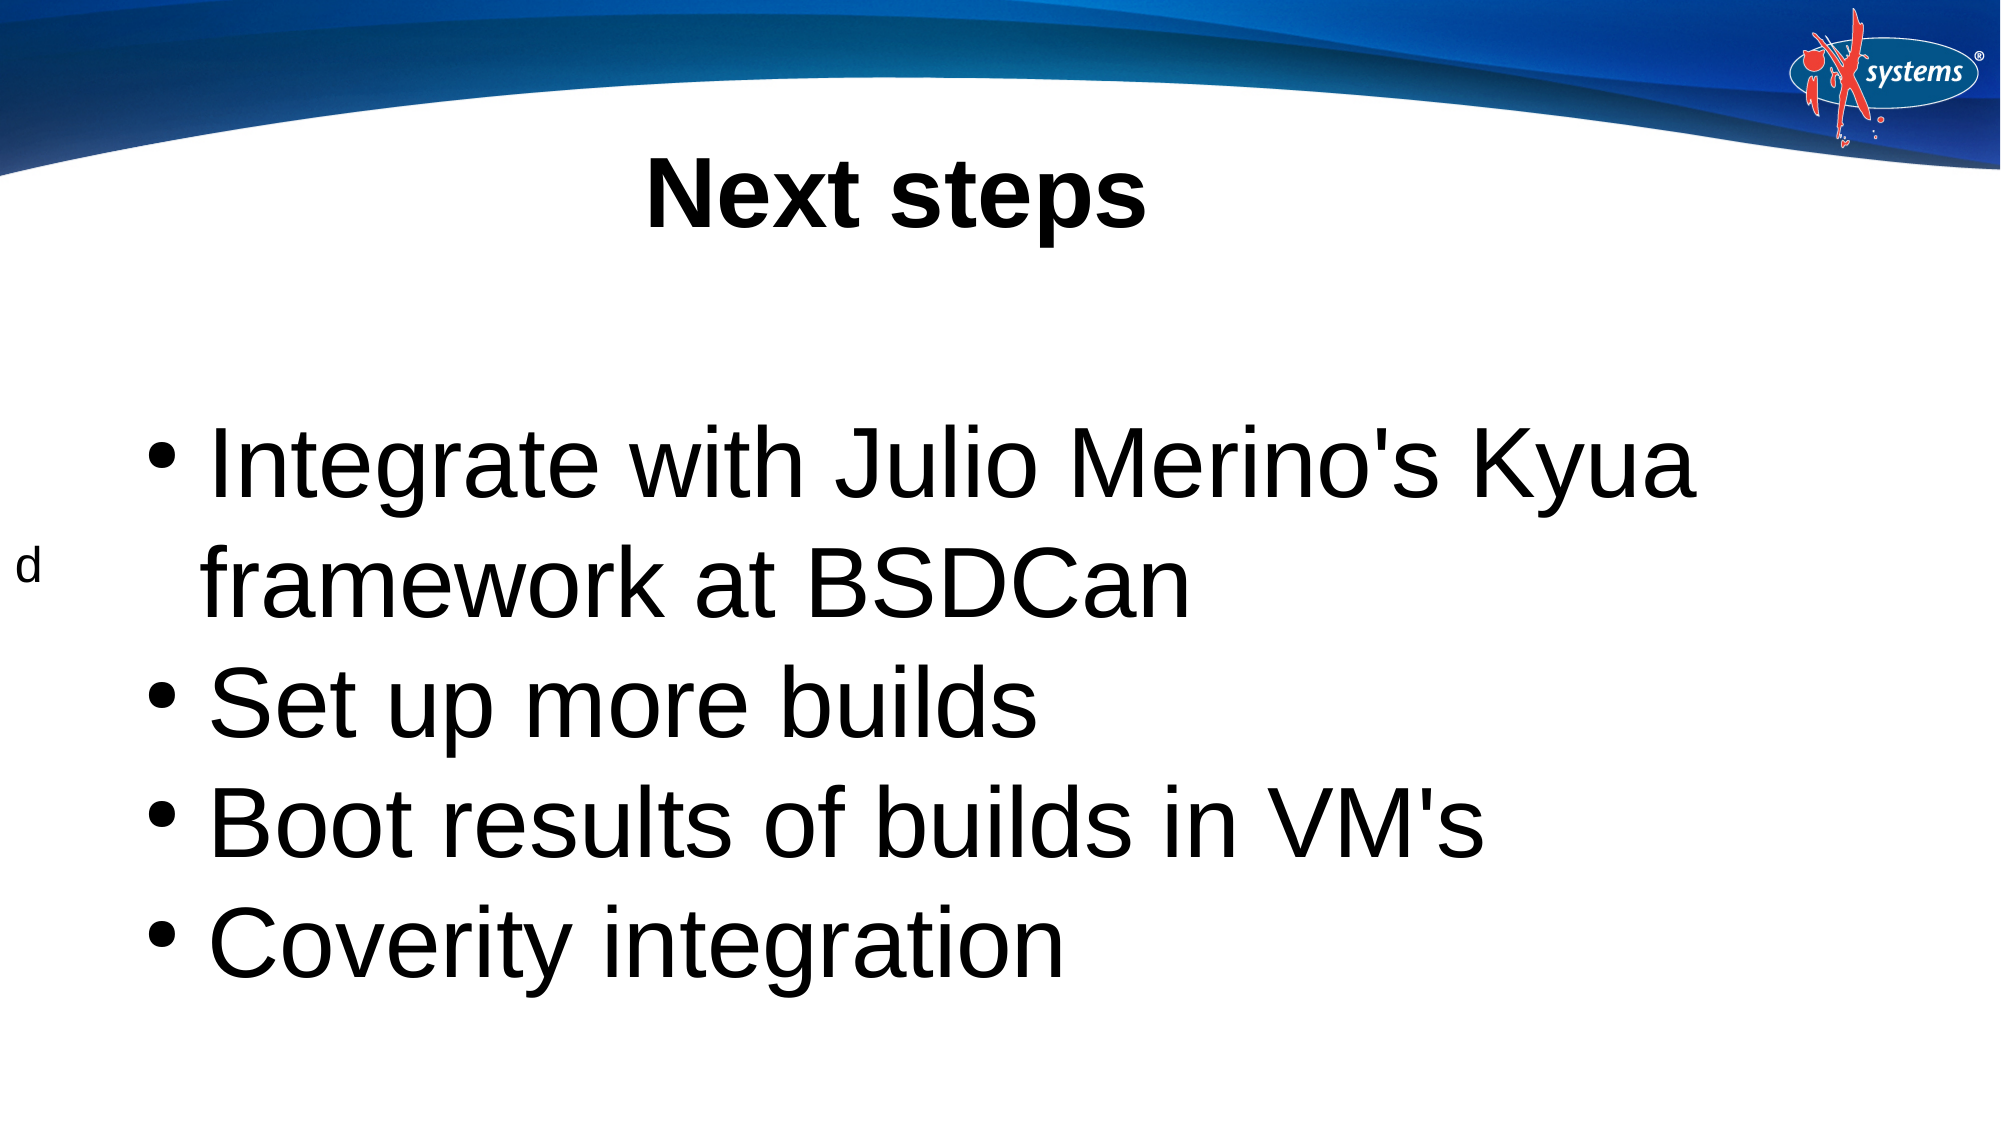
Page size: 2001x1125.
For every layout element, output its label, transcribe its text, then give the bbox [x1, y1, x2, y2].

text_box Integrate with Julio Merino's Kyua framework at BSDCan Set up more builds Boot results of builds in VM's Coverity integration [129, 390, 1656, 885]
text_box Next steps [630, 120, 1546, 255]
picture [0, 0, 2001, 1125]
